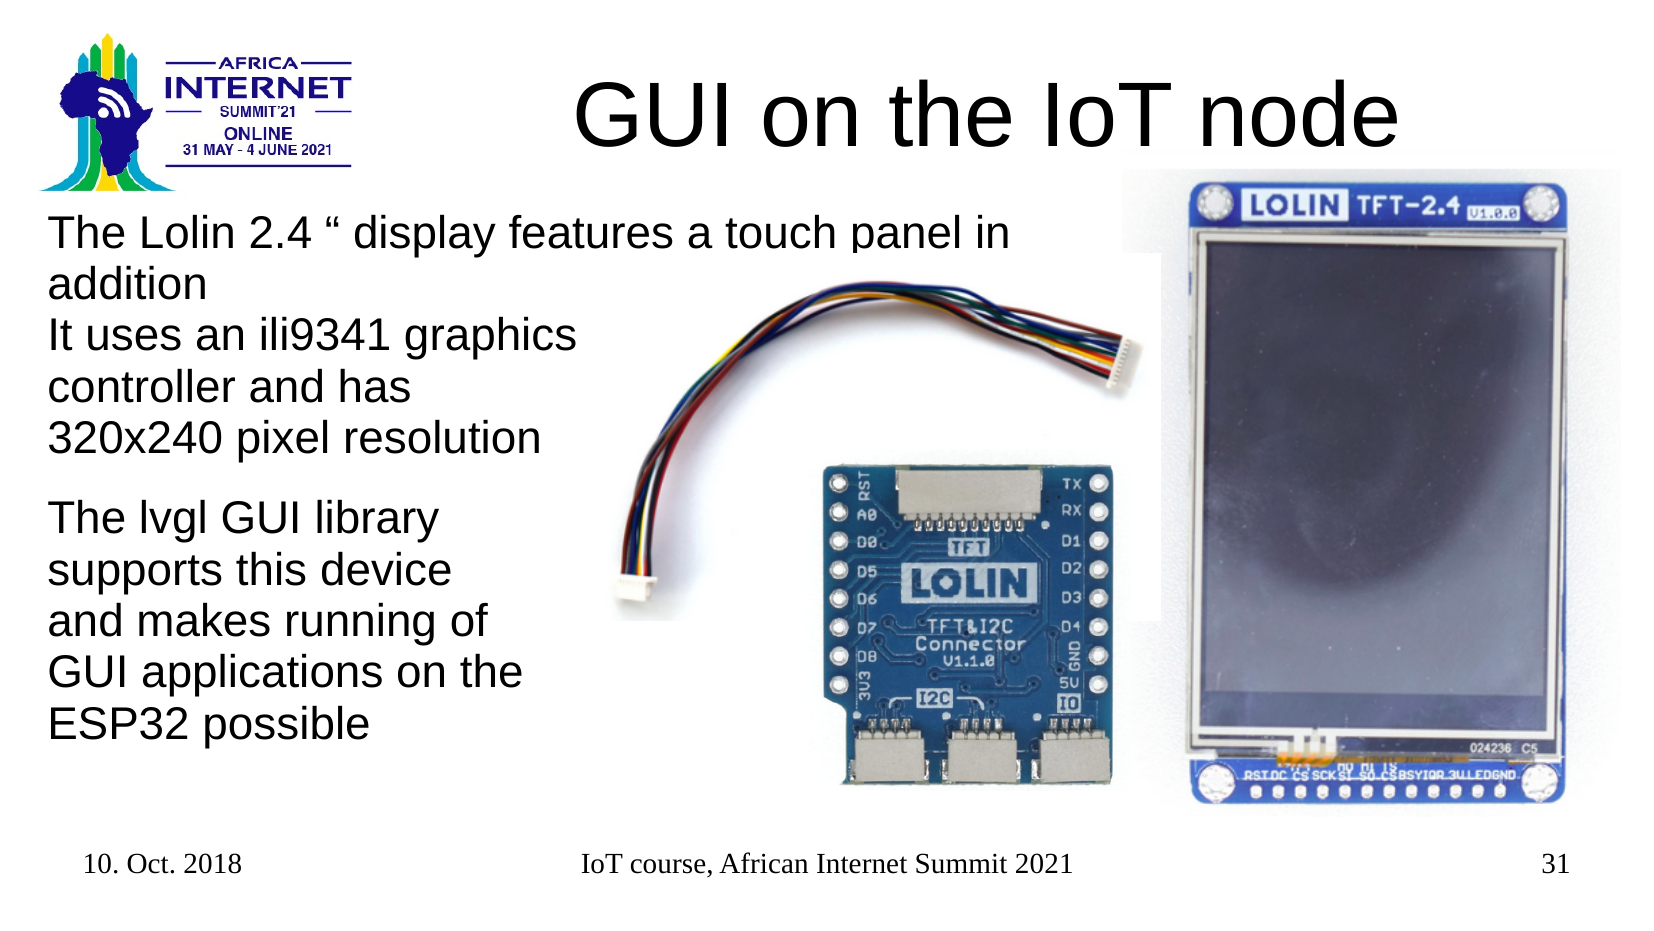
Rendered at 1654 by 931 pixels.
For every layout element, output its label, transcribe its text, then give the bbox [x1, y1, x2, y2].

list The Lolin 2.4 “ display features a touch panel in addition It uses an ili9341 graphics controller and has 320x240 pixel resolution The lvgl GUI library supports this device and makes running of GUI applications on the ESP32 possible [47, 206, 1122, 827]
title GUI on the IoT node [403, 37, 1571, 193]
picture [9, 11, 384, 207]
picture [585, 149, 1621, 827]
